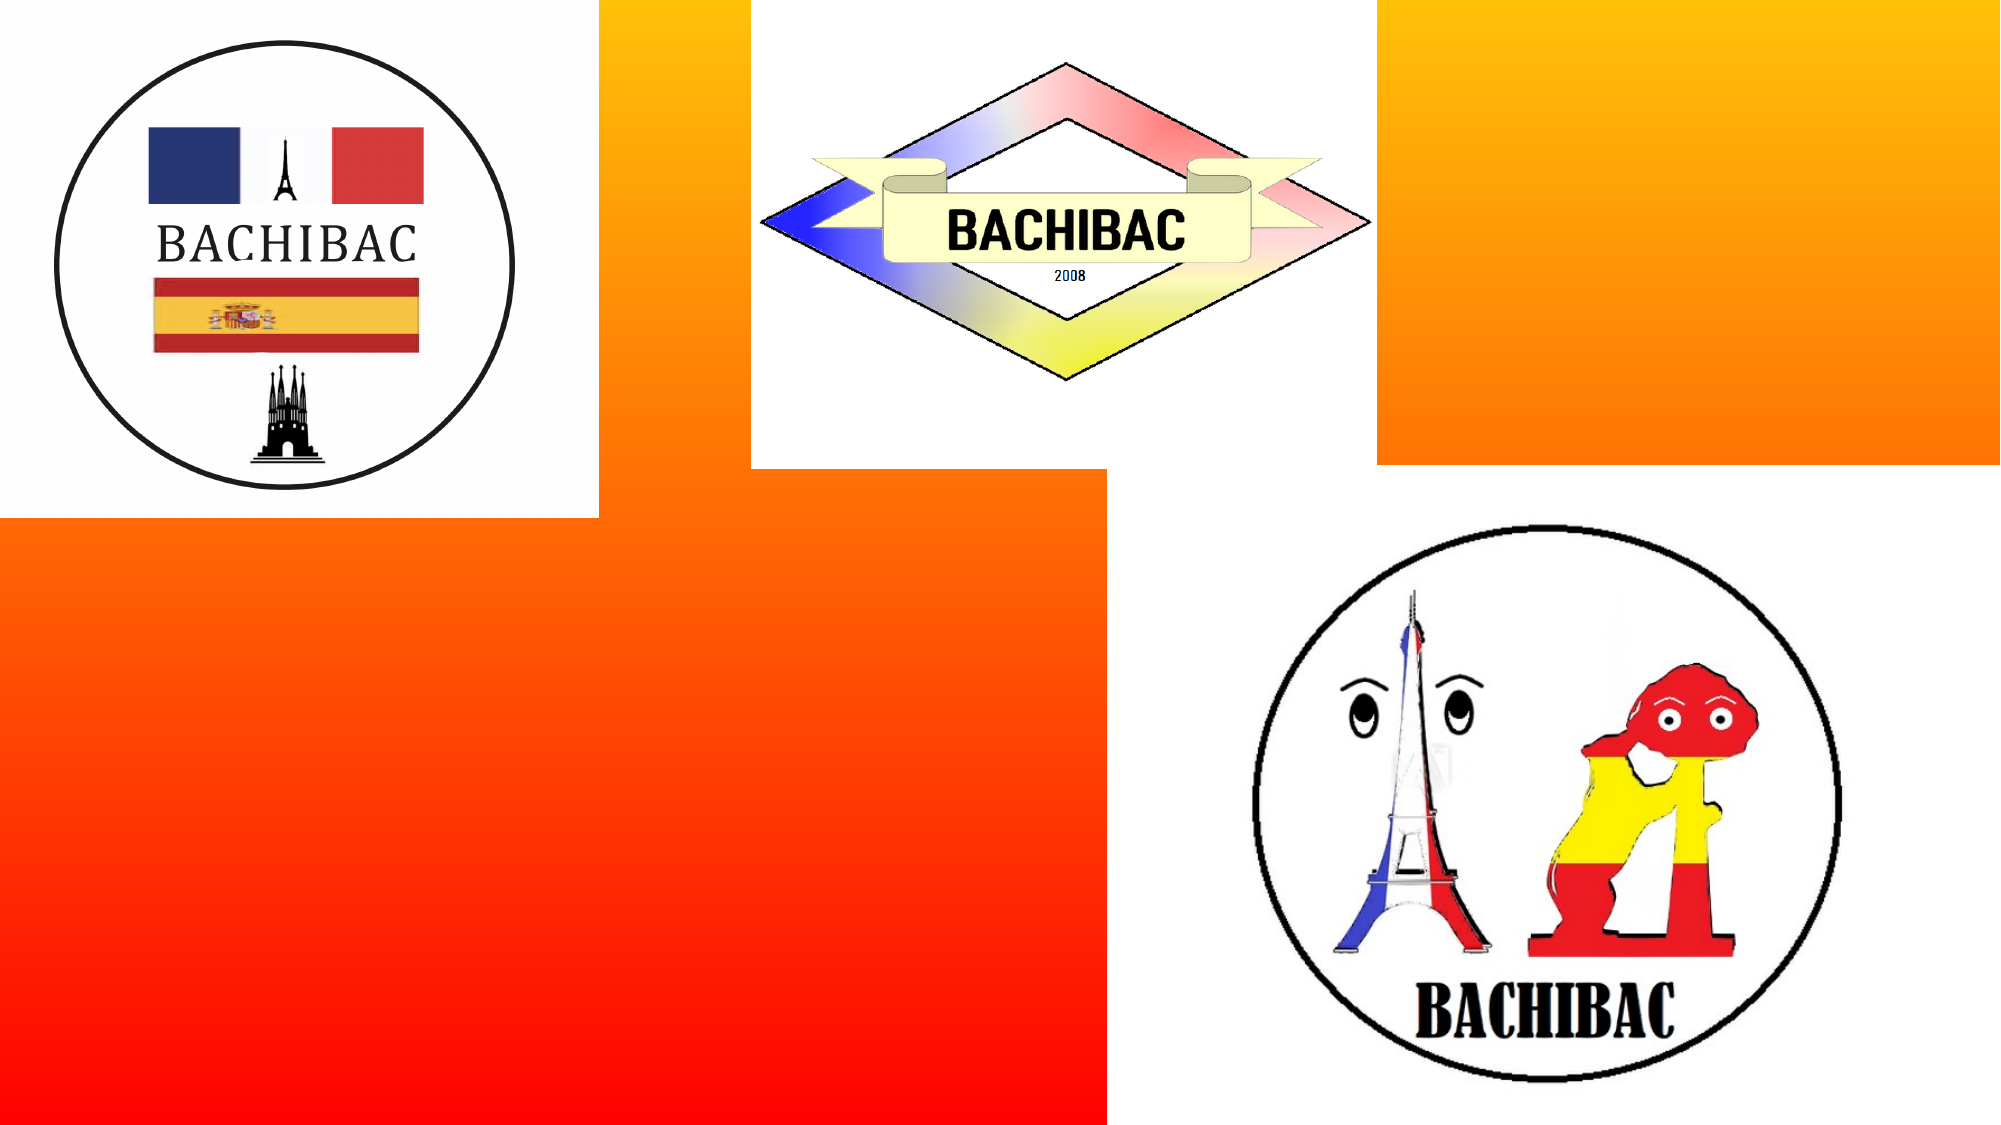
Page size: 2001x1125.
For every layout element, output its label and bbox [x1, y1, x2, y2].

picture [0, 0, 599, 519]
picture [751, 0, 2000, 1125]
